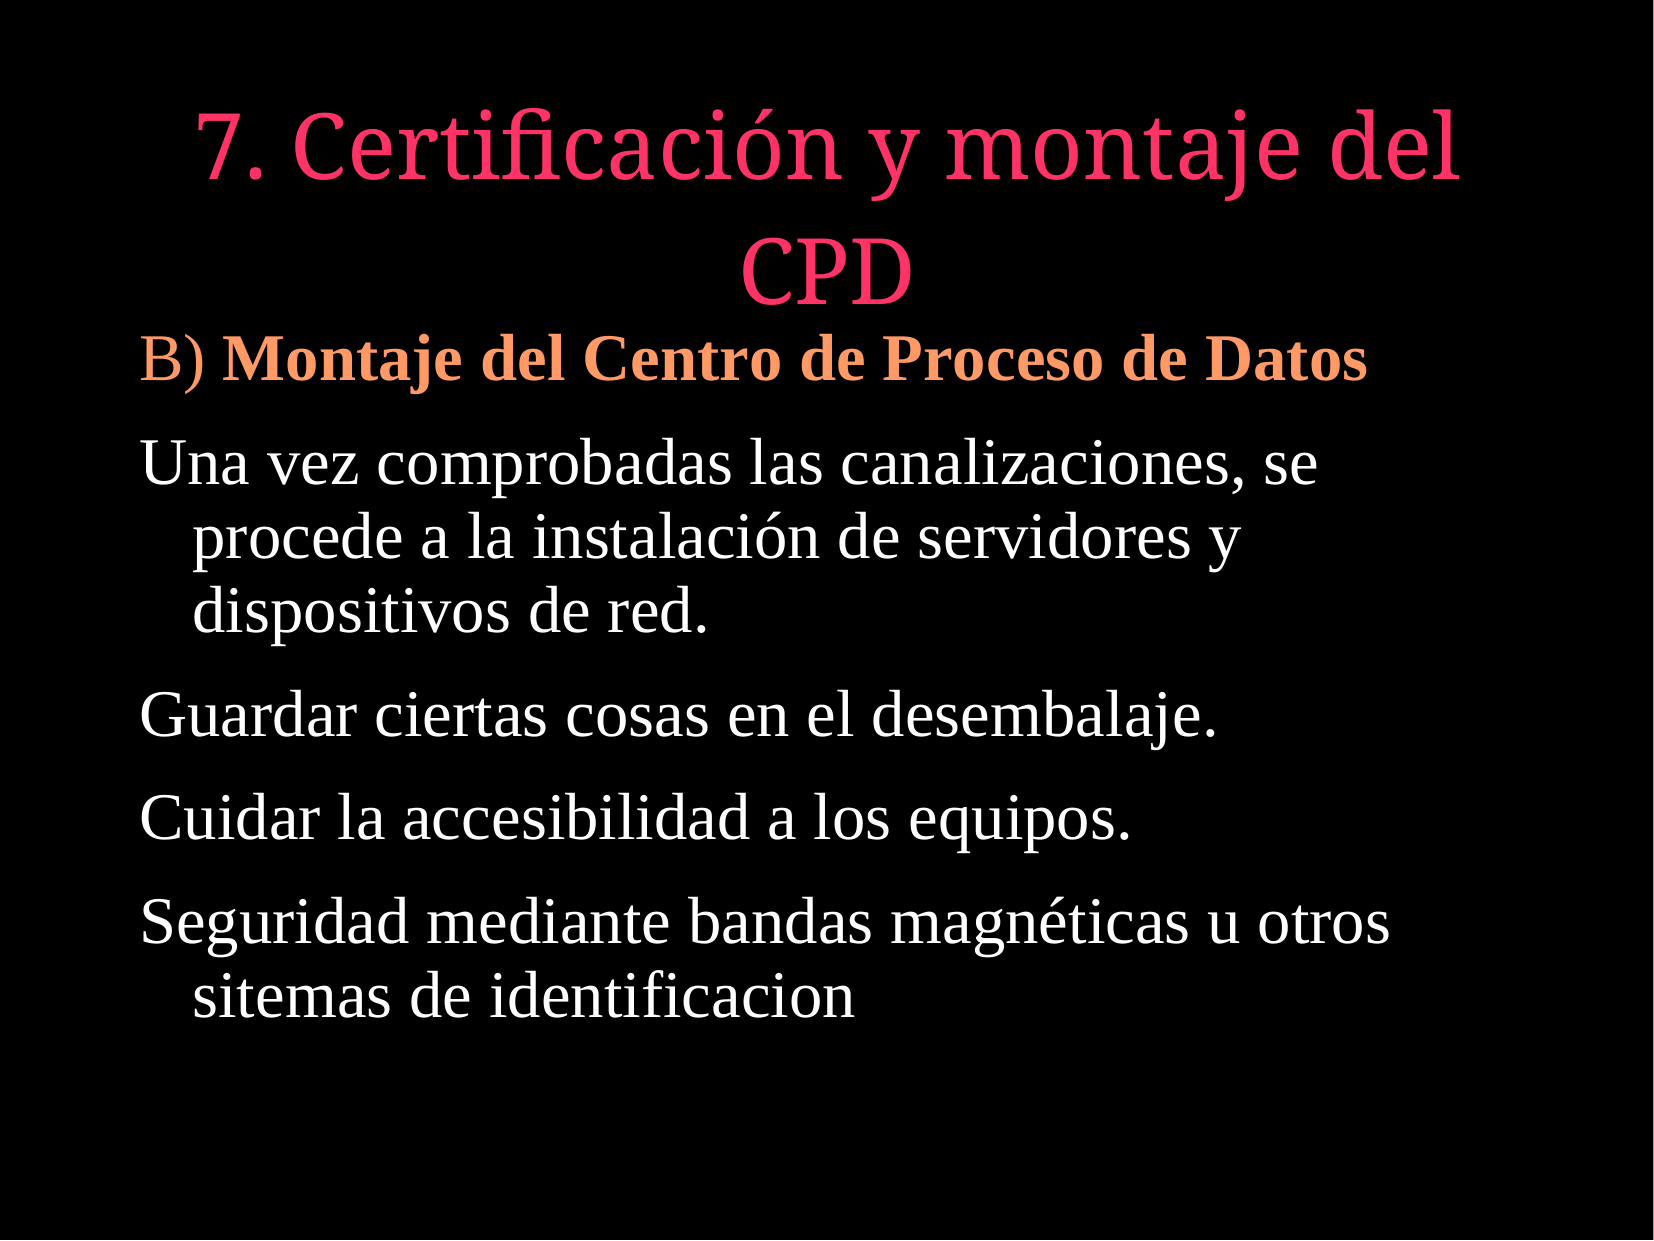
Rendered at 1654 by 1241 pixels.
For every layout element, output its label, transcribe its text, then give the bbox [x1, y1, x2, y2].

title 7. Certificación y montaje del CPD [121, 102, 1534, 311]
list B) Montaje del Centro de Proceso de Datos Una vez comprobadas las canalizaciones, se procede a la instalación de servidores y dispositivos de red. Guardar ciertas cosas en el desembalaje. Cuidar la accesibilidad a los equipos. Seguridad mediante bandas magnéticas u otros sitemas de identificacion [121, 321, 1534, 1136]
